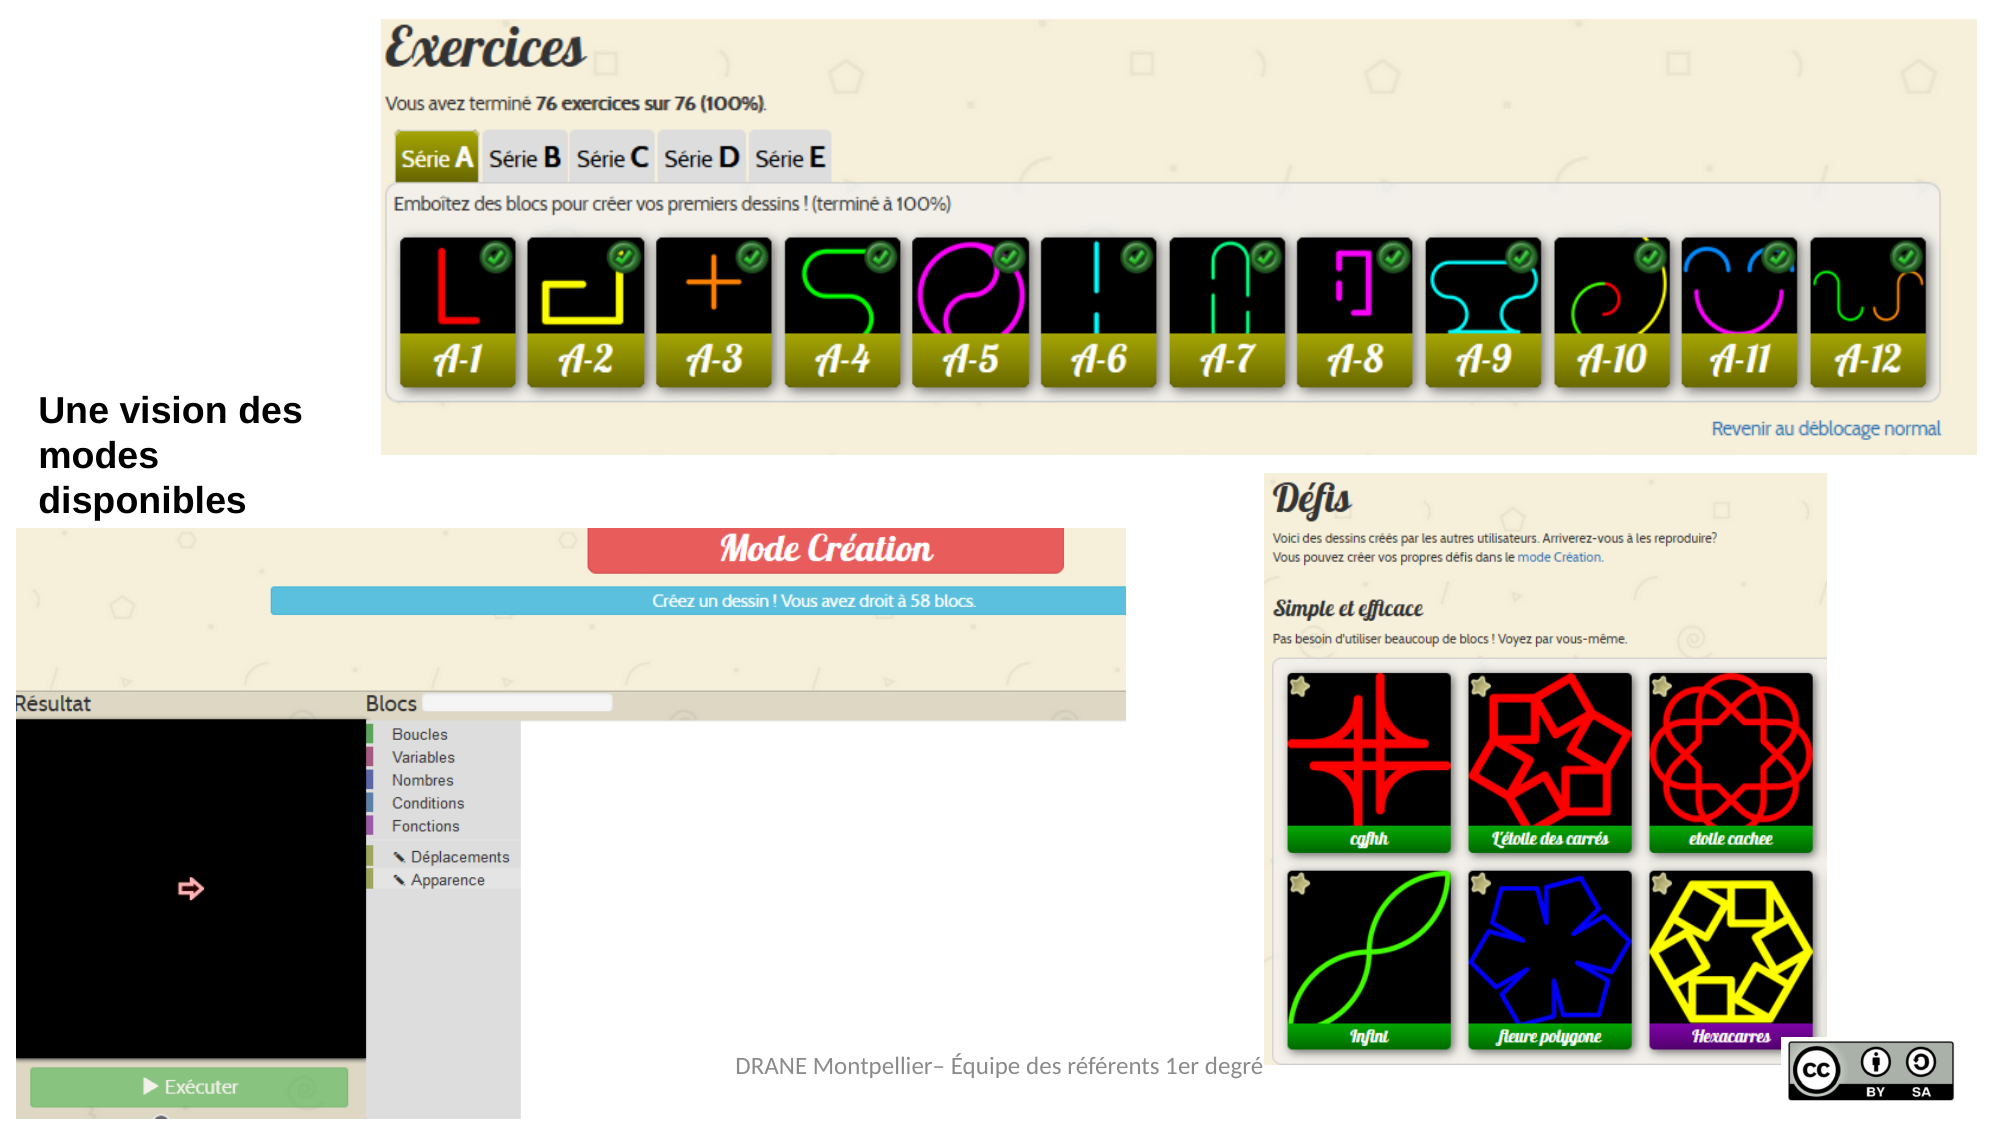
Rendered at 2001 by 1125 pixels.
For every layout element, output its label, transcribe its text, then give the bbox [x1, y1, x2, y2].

picture [1264, 473, 1956, 1105]
text_box Une vision des modes disponibles [24, 379, 334, 529]
picture [381, 19, 1977, 455]
picture [16, 528, 1126, 1119]
text_box DRANE Montpellier– Équipe des référents 1er degré [435, 1034, 1564, 1095]
